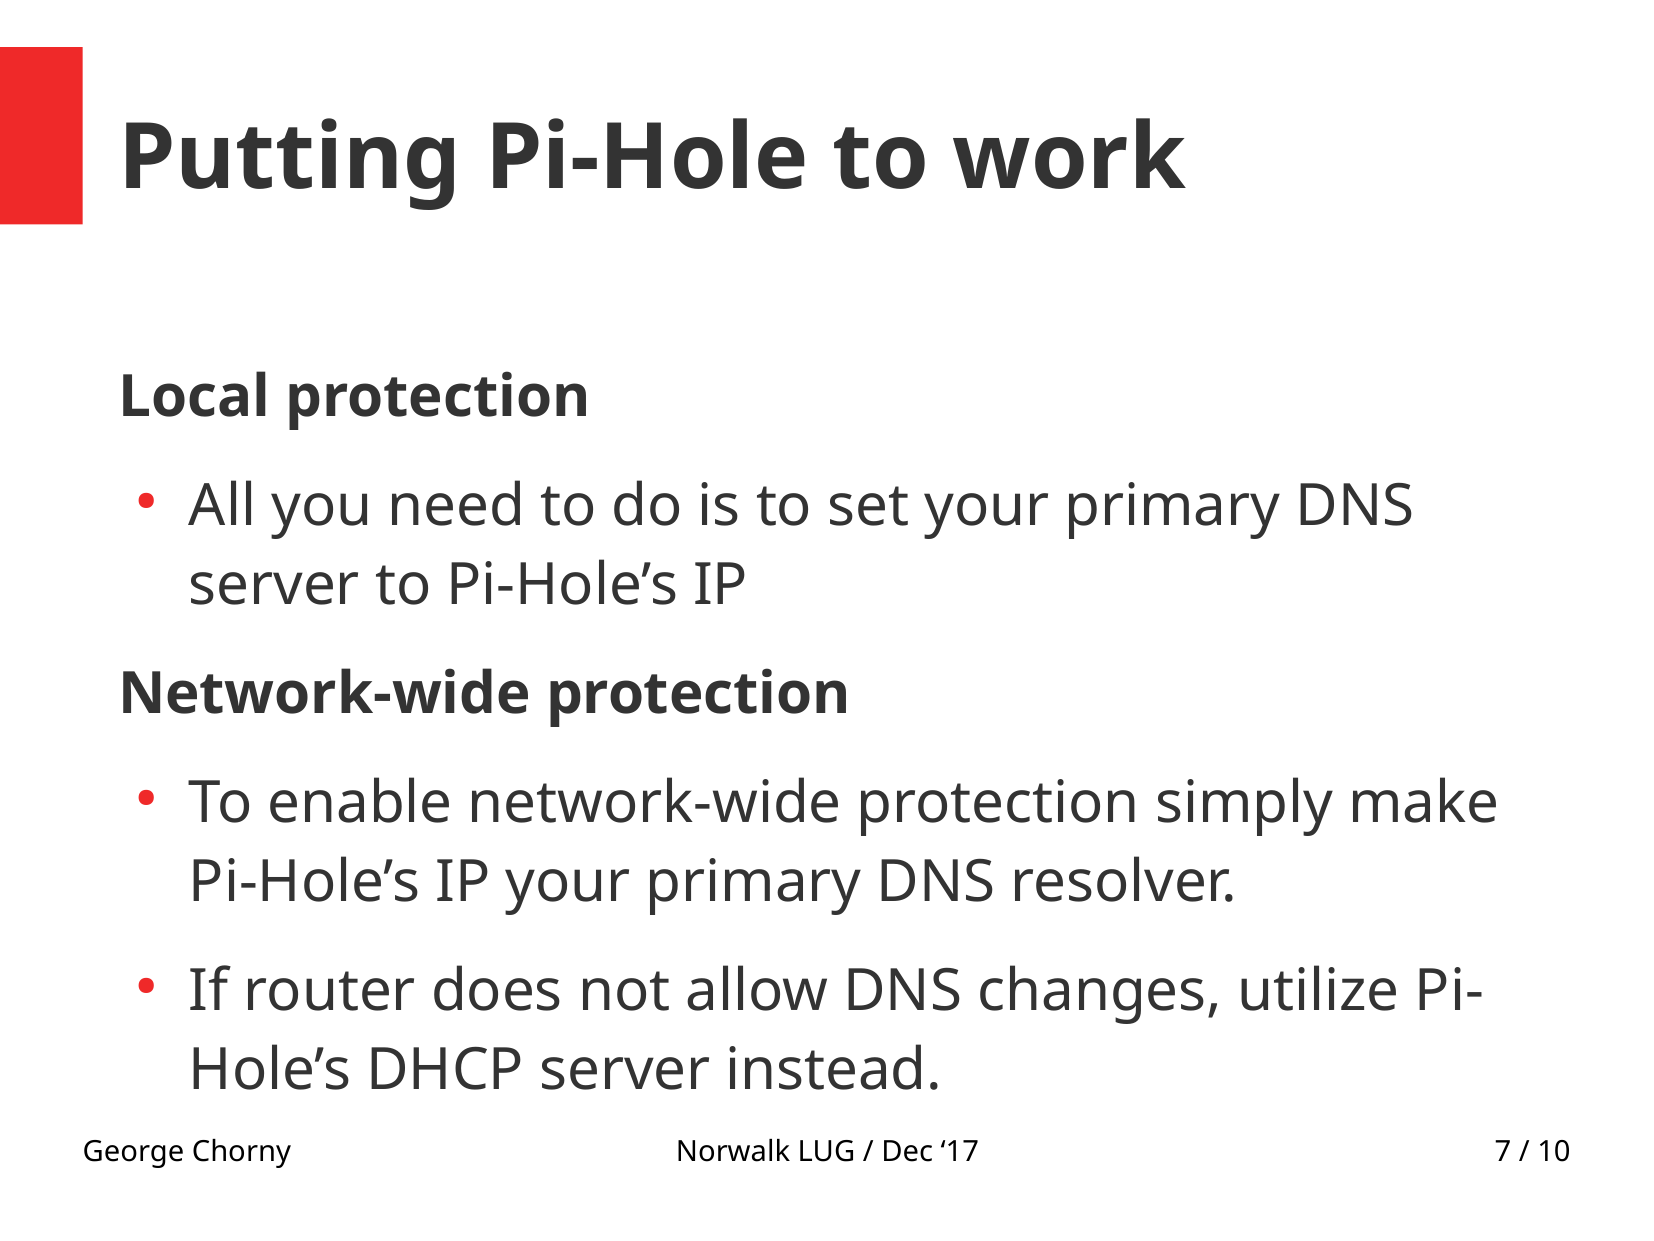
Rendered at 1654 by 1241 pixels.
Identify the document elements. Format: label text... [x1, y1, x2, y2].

list Local protection All you need to do is to set your primary DNS server to Pi-Hole’s IP Network-wide protection To enable network-wide protection simply make Pi-Hole’s IP your primary DNS resolver. If router does not allow DNS changes, utilize Pi-Hole’s DHCP server instead. [118, 354, 1536, 1074]
title Putting Pi-Hole to work [118, 49, 1571, 257]
